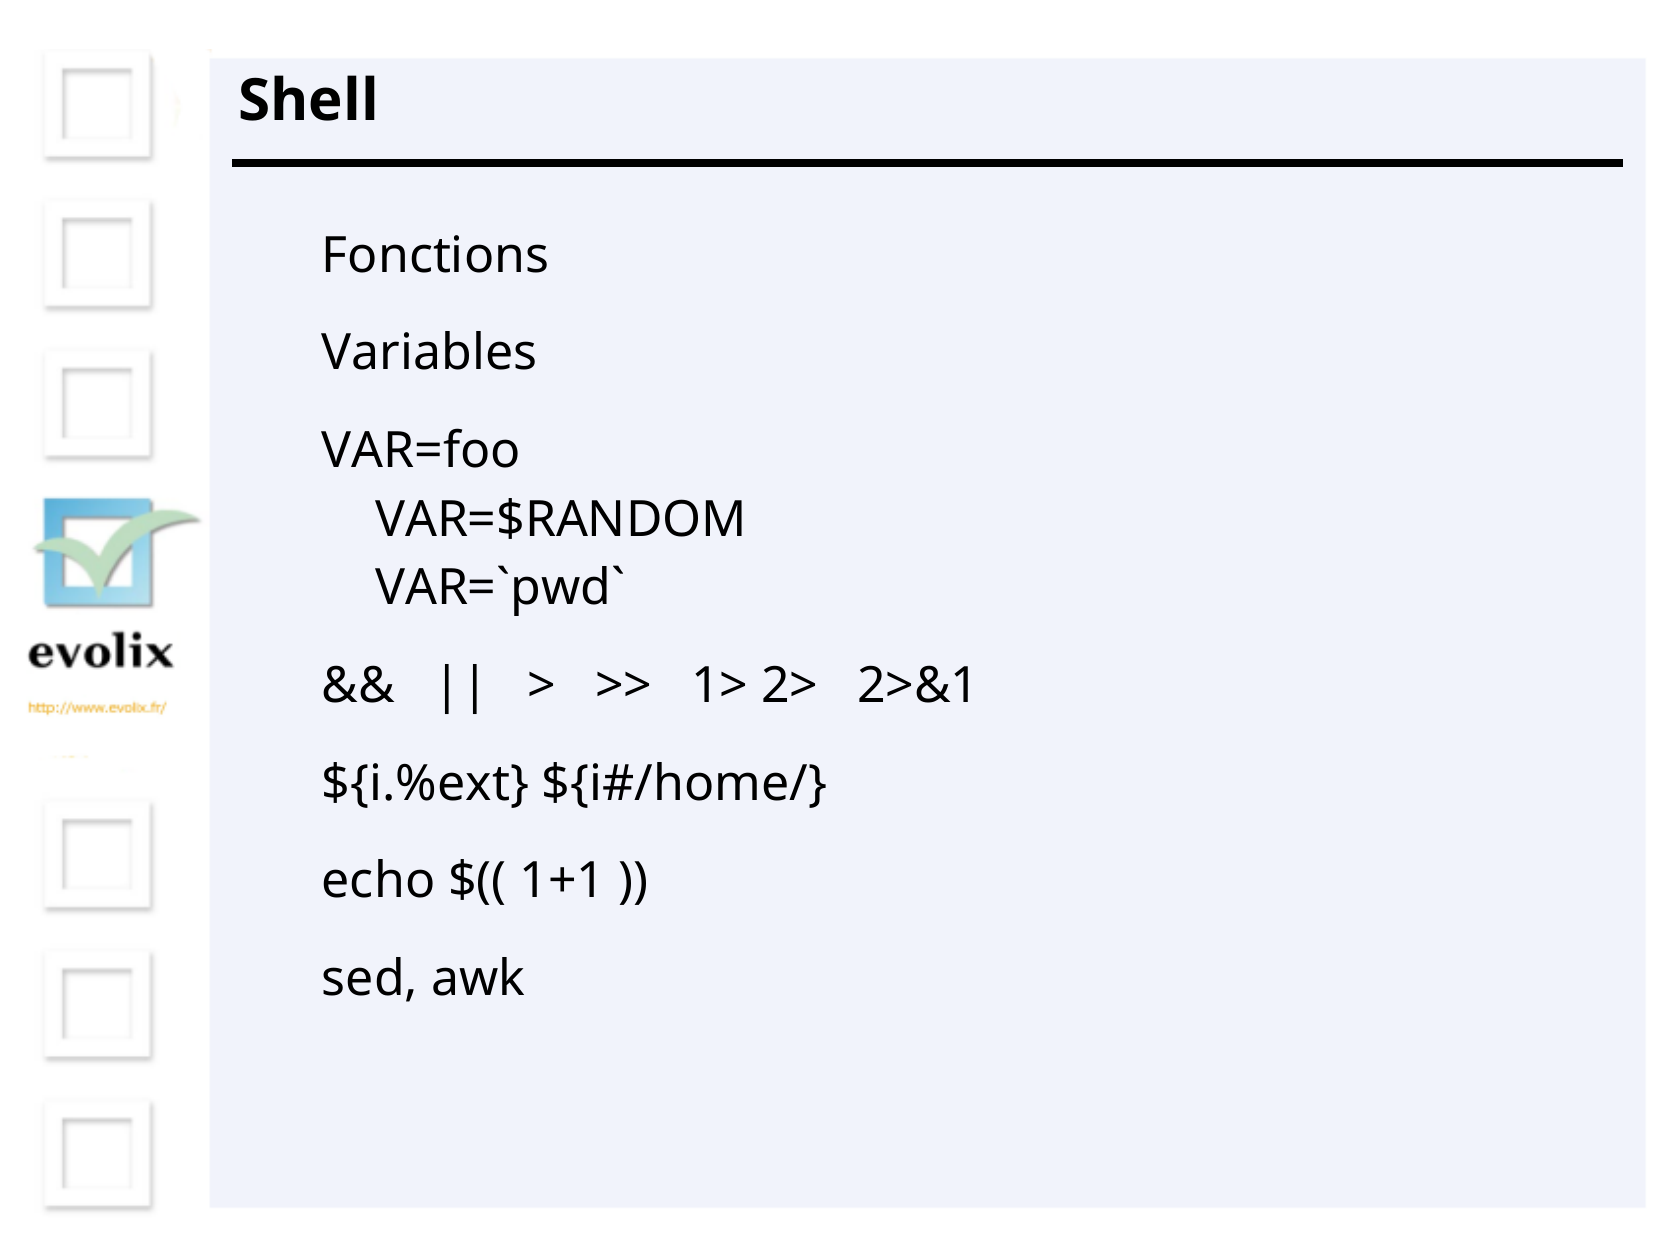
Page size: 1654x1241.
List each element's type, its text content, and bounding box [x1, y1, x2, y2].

title Shell [238, 0, 1530, 196]
picture [0, 49, 1654, 1218]
list Fonctions Variables VAR=foo VAR=$RANDOM VAR=`pwd` && || > >> 1> 2> 2>&1 ${i.%ext} ${i#/home/} echo $(( 1+1 )) sed, awk [304, 218, 1571, 1058]
